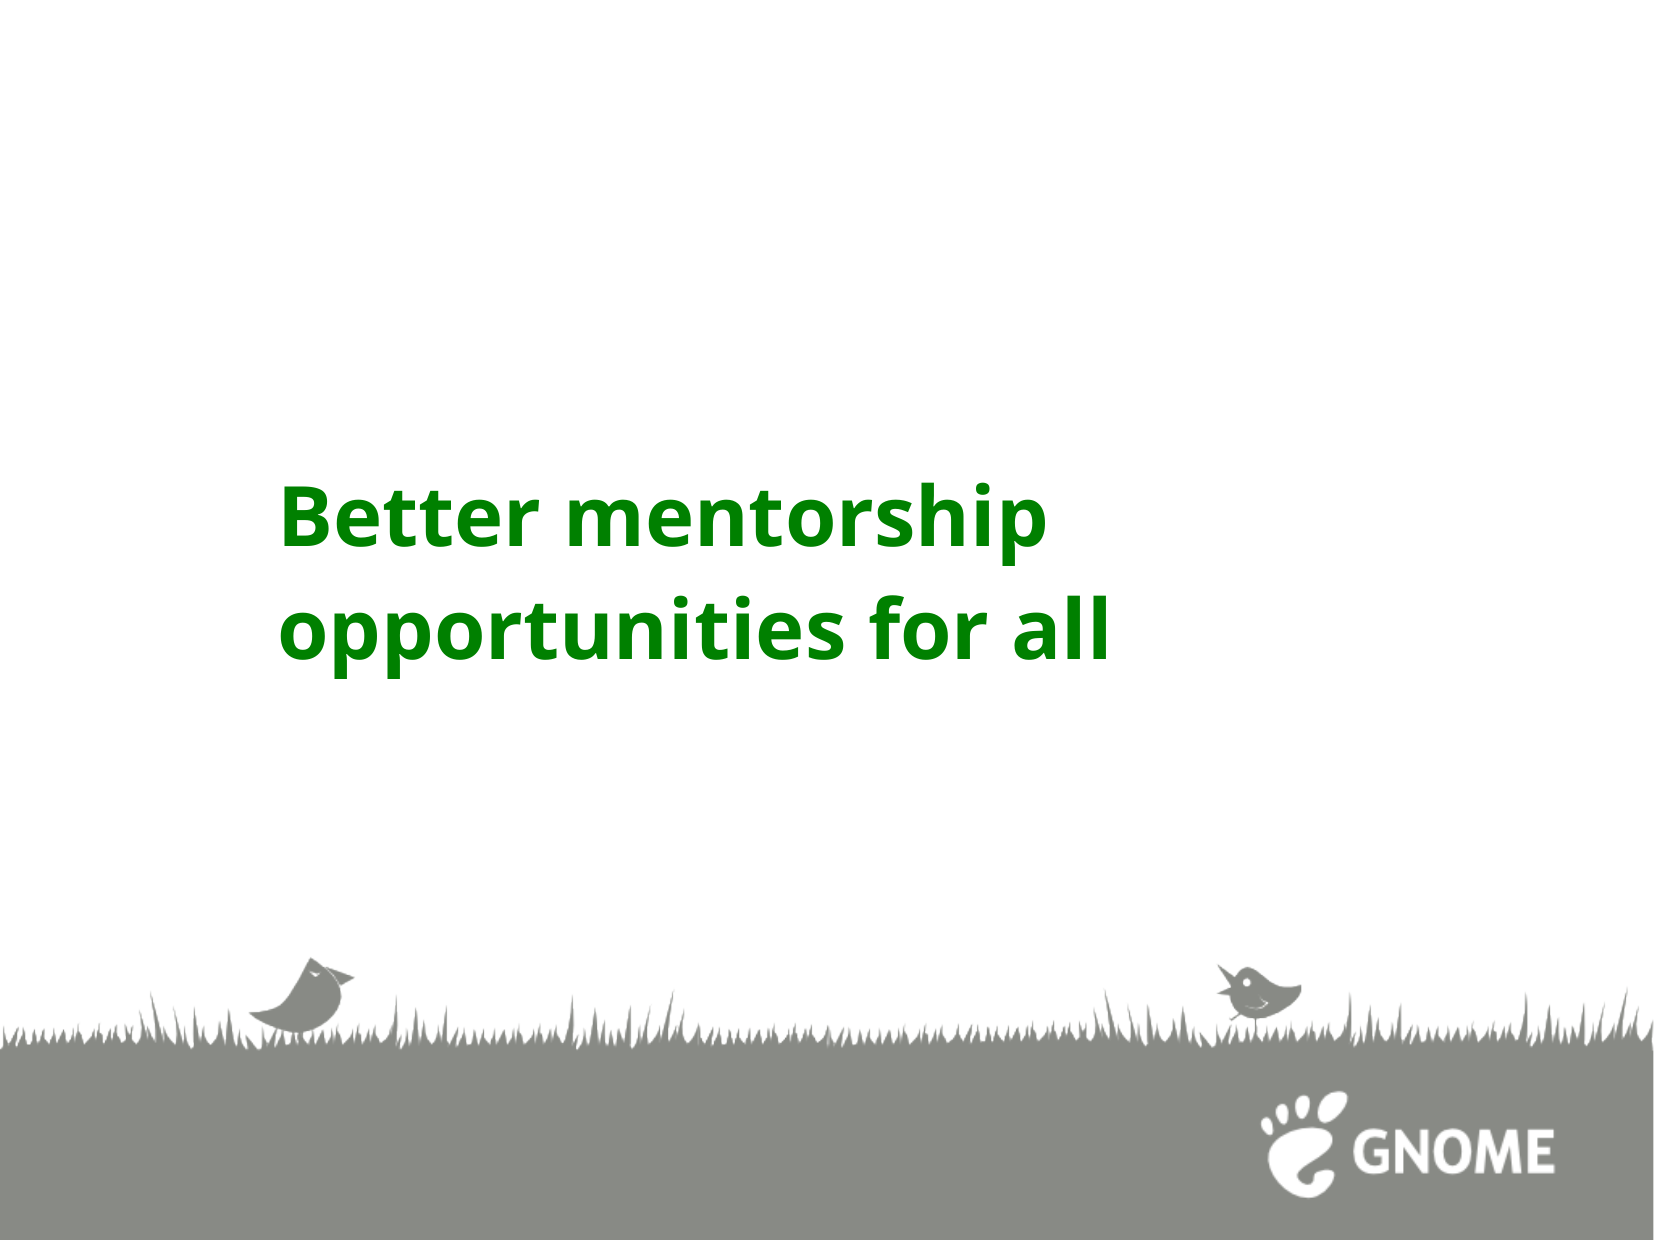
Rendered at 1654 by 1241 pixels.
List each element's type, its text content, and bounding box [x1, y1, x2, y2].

text_box Better mentorship opportunities for all [262, 450, 1651, 688]
picture [0, 0, 1654, 1241]
